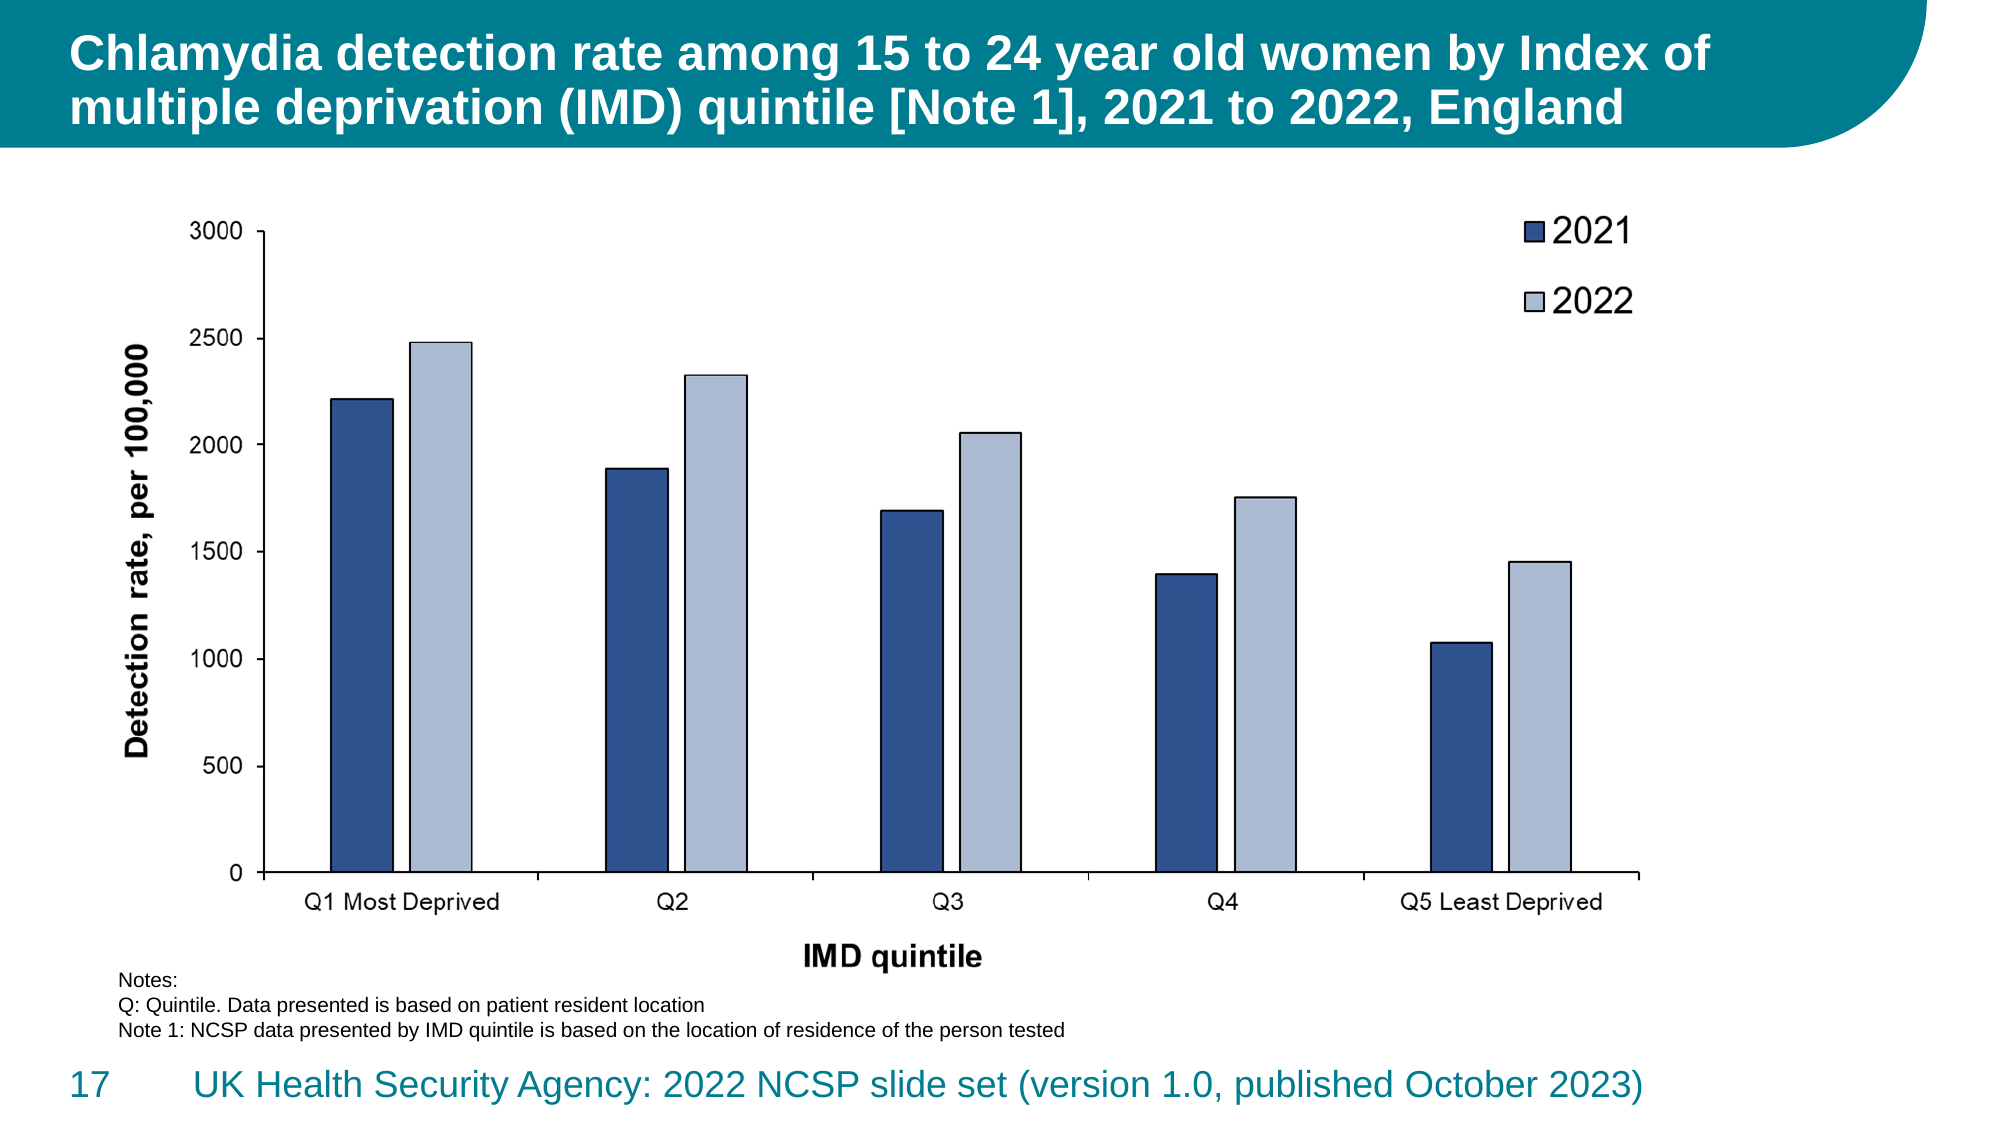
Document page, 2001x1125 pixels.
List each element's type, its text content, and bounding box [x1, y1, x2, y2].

text_box UK Health Security Agency: 2022 NCSP slide set (version 1.0, published October 2023) [177, 1053, 1820, 1113]
picture [103, 179, 1705, 999]
title Chlamydia detection rate among 15 to 24 year old women by Index of multiple deprivation (IMD) quintile [Note 1], 2021 to 2022, England [54, 20, 1780, 125]
text_box [54, 1053, 152, 1112]
text_box Notes: Q: Quintile. Data presented is based on patient resident location Note 1: NCSP data presented by IMD quintile is based on the location of residence of the person tested [103, 999, 1415, 1051]
